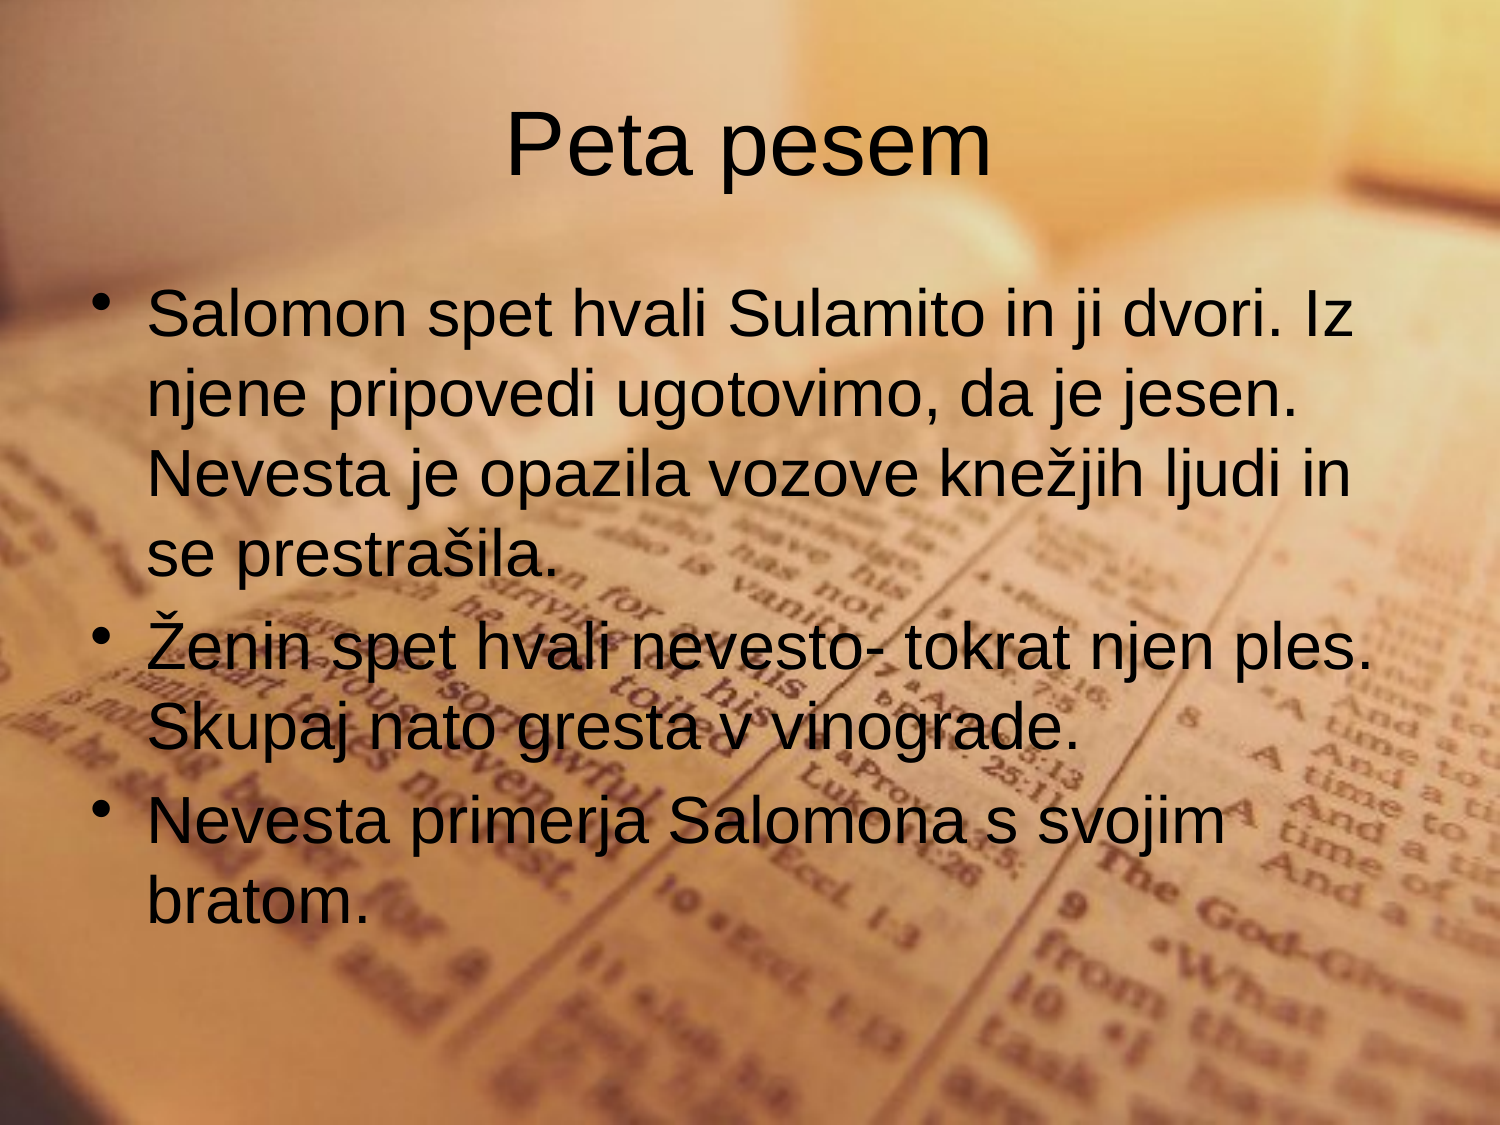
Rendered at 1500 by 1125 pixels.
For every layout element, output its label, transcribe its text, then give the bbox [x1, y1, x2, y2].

title Peta pesem [75, 45, 1425, 233]
picture [0, 0, 1500, 1125]
list Salomon spet hvali Sulamito in ji dvori. Iz njene pripovedi ugotovimo, da je jesen. Nevesta je opazila vozove knežjih ljudi in se prestrašila. Ženin spet hvali nevesto- tokrat njen ples. Skupaj nato gresta v vinograde. Nevesta primerja Salomona s svojim bratom. [75, 262, 1425, 1005]
